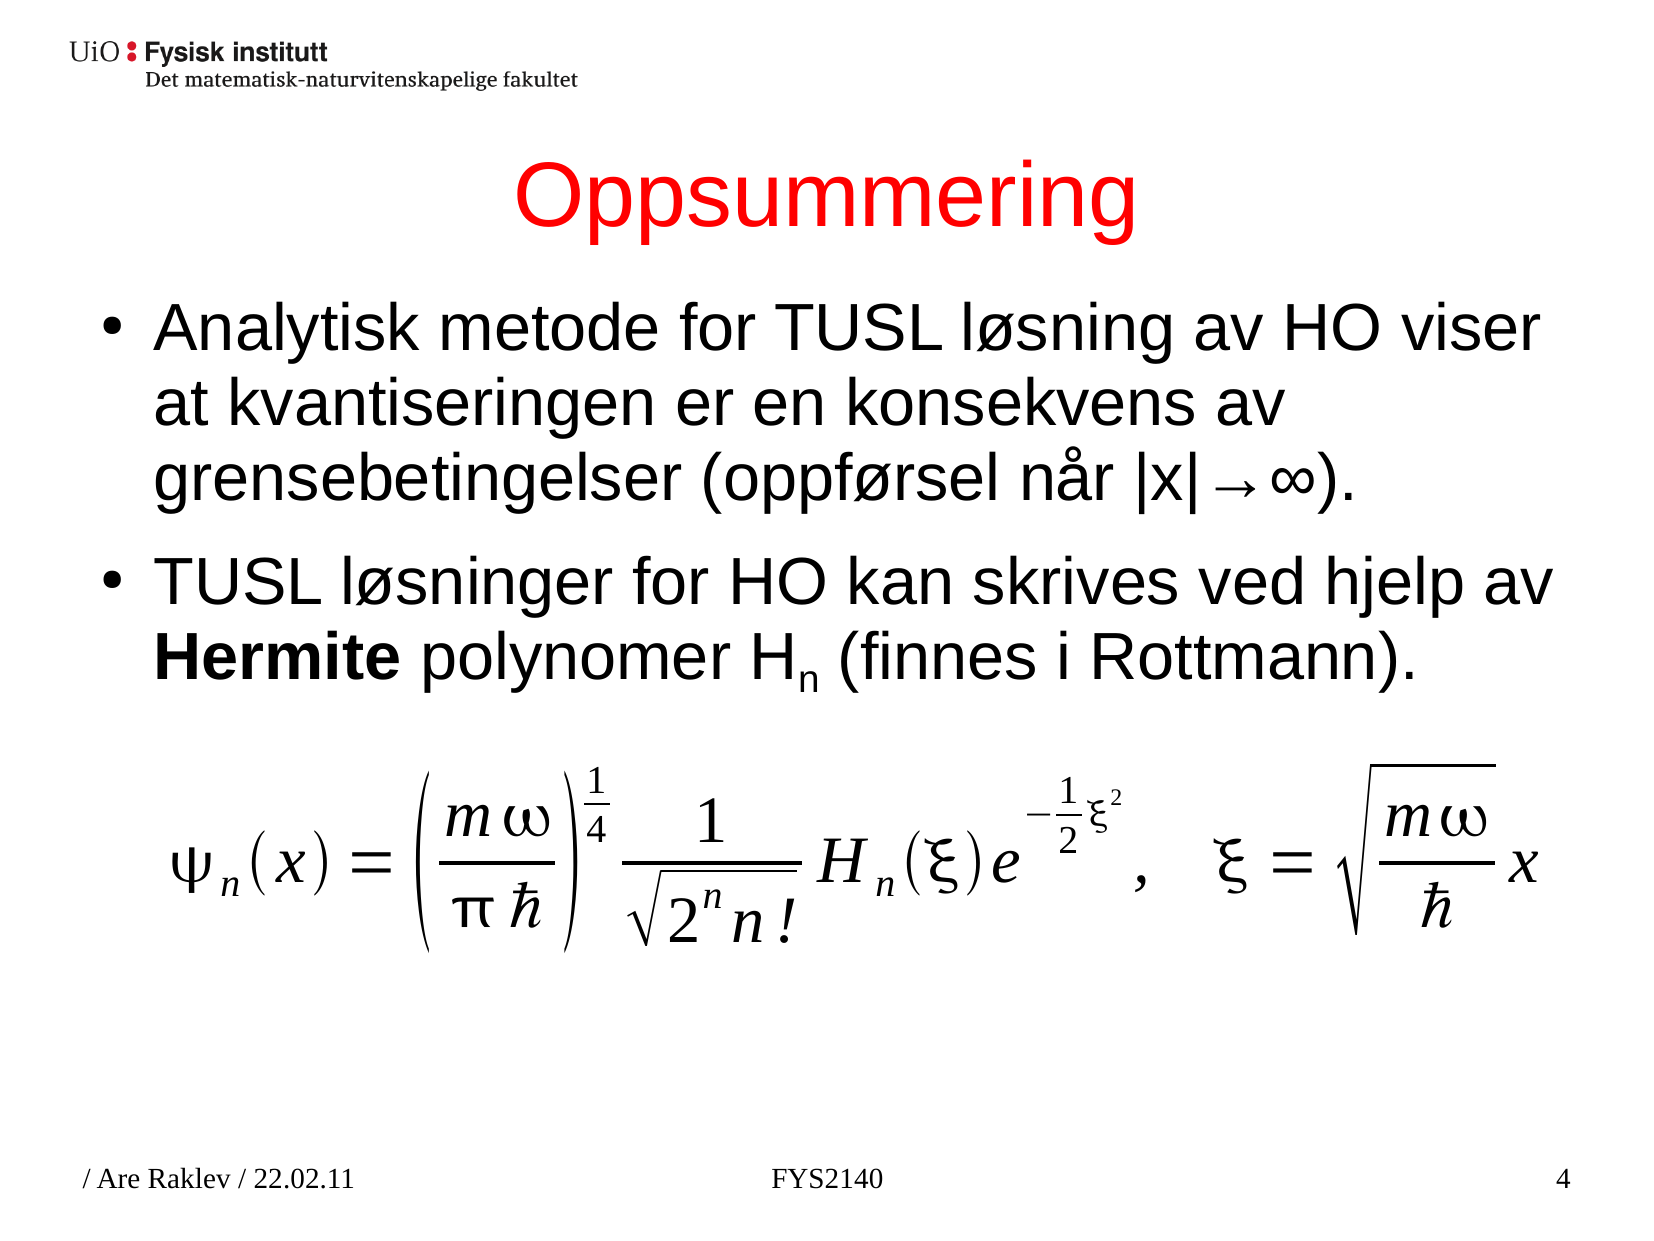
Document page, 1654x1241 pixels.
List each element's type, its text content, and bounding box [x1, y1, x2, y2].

title Oppsummering [82, 90, 1571, 290]
picture [68, 37, 581, 93]
chart [162, 757, 1546, 958]
list Analytisk metode for TUSL løsning av HO viser at kvantiseringen er en konsekvens av grensebetingelser (oppførsel når |x|→∞). TUSL løsninger for HO kan skrives ved hjelp av Hermite polynomer Hn (finnes i Rottmann). [82, 290, 1576, 1094]
